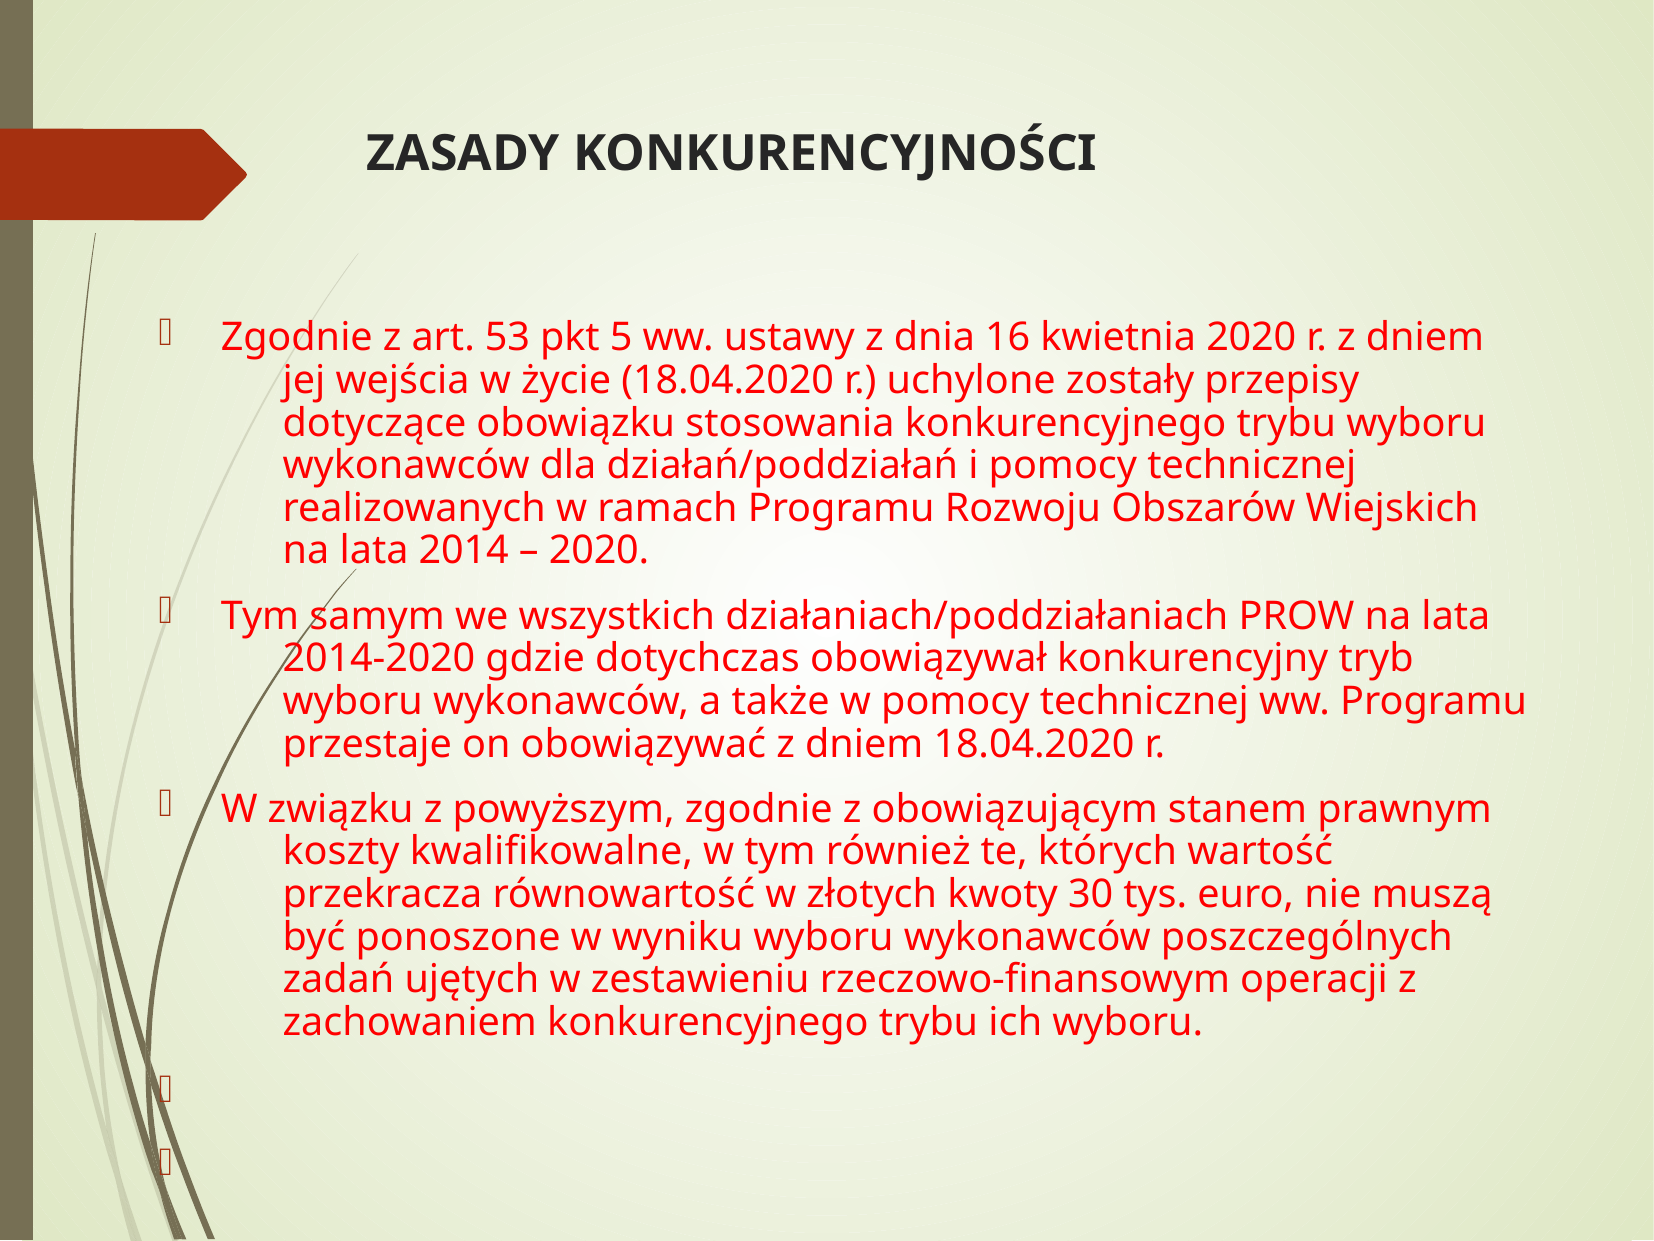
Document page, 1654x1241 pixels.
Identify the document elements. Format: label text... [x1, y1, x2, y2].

title ZASADY KONKURENCYJNOŚCI [351, 112, 1544, 309]
list Zgodnie z art. 53 pkt 5 ww. ustawy z dnia 16 kwietnia 2020 r. z dniem jej wejścia w życie (18.04.2020 r.) uchylone zostały przepisy dotyczące obowiązku stosowania konkurencyjnego trybu wyboru wykonawców dla działań/poddziałań i pomocy technicznej realizowanych w ramach Programu Rozwoju Obszarów Wiejskich na lata 2014 – 2020. Tym samym we wszystkich działaniach/poddziałaniach PROW na lata 2014-2020 gdzie dotychczas obowiązywał konkurencyjny tryb wyboru wykonawców, a także w pomocy technicznej ww. Programu przestaje on obowiązywać z dniem 18.04.2020 r. W związku z powyższym, zgodnie z obowiązującym stanem prawnym koszty kwalifikowalne, w tym również te, których wartość przekracza równowartość w złotych kwoty 30 tys. euro, nie muszą być ponoszone w wyniku wyboru wykonawców poszczególnych zadań ujętych w zestawieniu rzeczowo-finansowym operacji z zachowaniem konkurencyjnego trybu ich wyboru. [143, 309, 1544, 1069]
